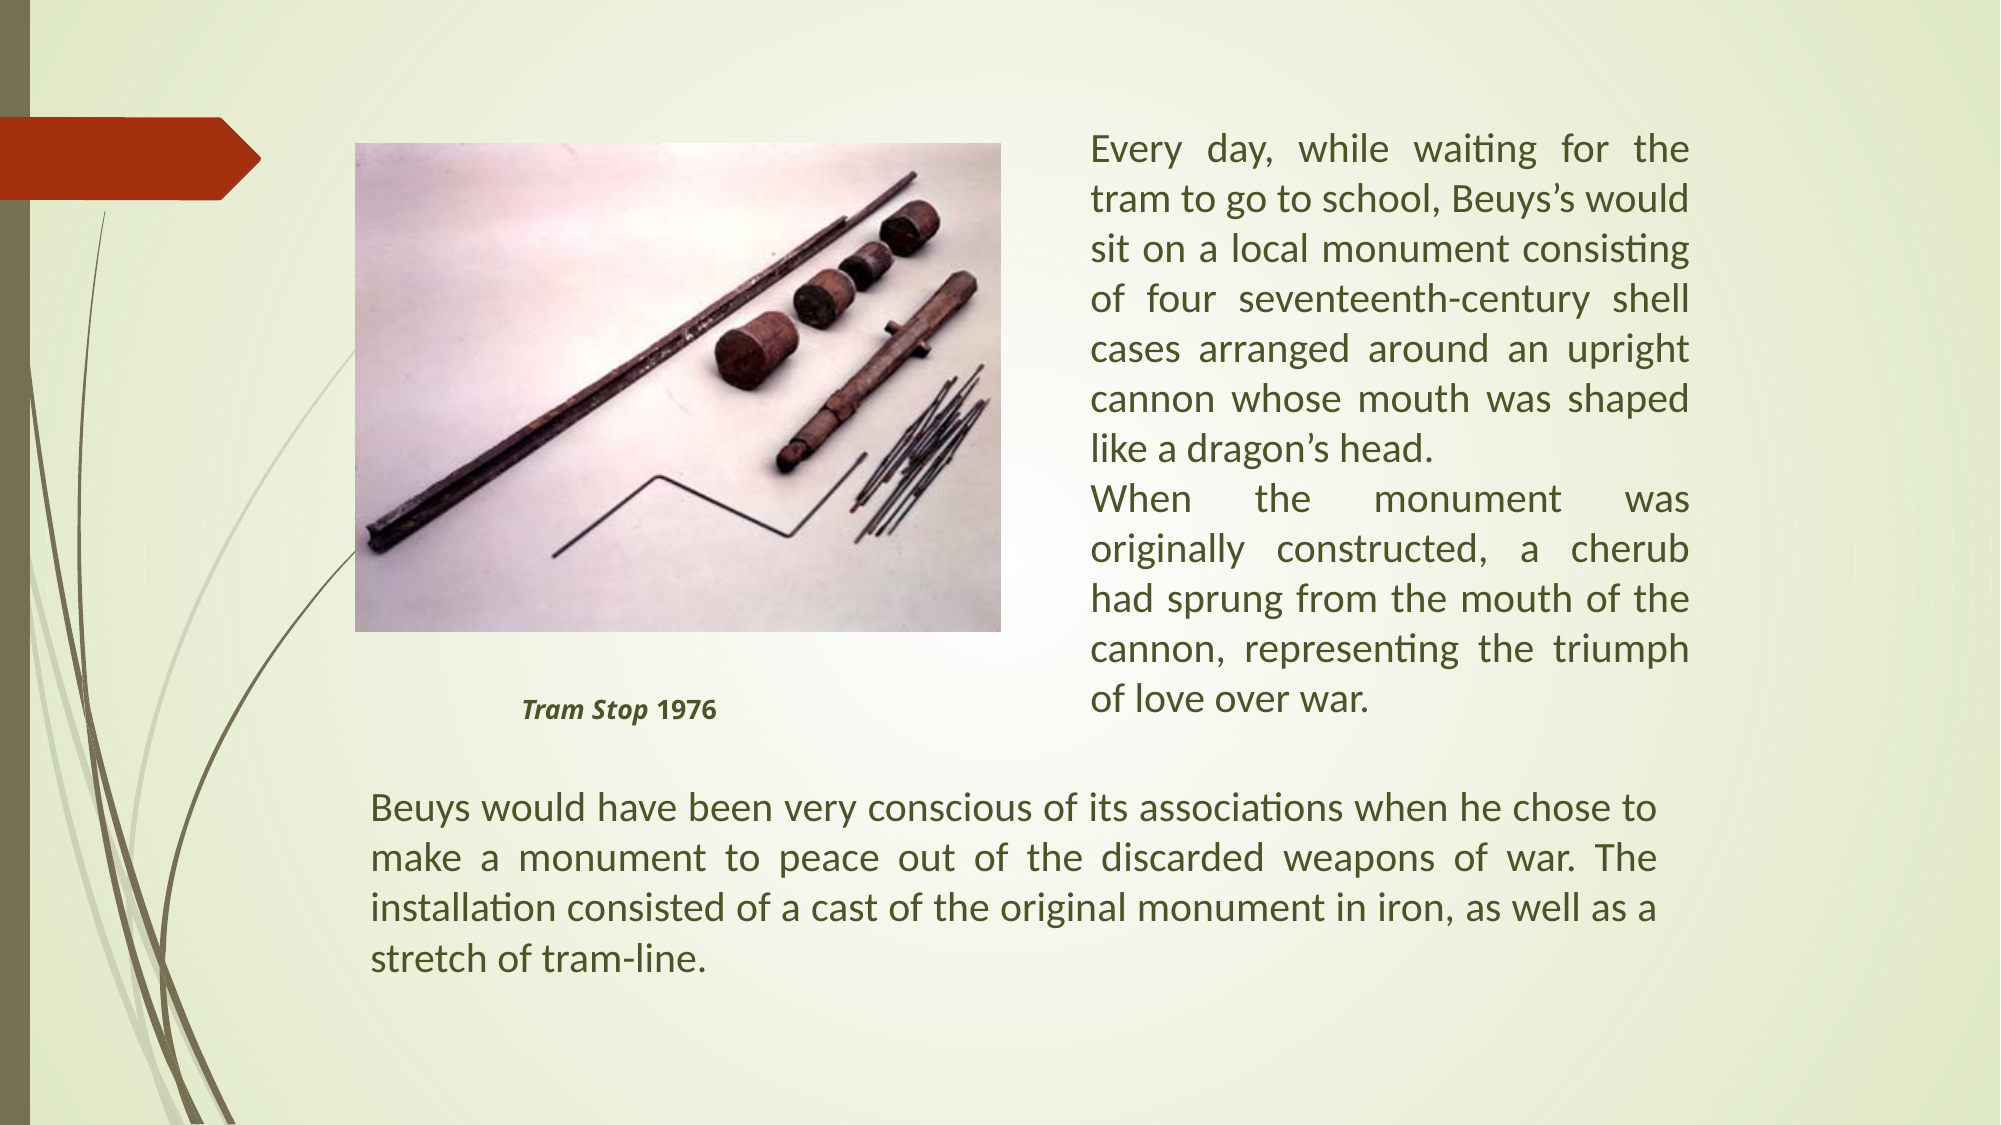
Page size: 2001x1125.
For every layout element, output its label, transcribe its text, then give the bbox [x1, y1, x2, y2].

text_box Tram Stop 1976 [506, 685, 732, 733]
text_box Beuys would have been very conscious of its associations when he chose to make a monument to peace out of the discarded weapons of war. The installation consisted of a cast of the original monument in iron, as well as a stretch of tram-line. [355, 773, 1750, 988]
picture [355, 143, 1001, 632]
text_box Every day, while waiting for the tram to go to school, Beuys’s would sit on a local monument consisting of four seventeenth-century shell cases arranged around an upright cannon whose mouth was shaped like a dragon’s head. When the monument was originally constructed, a cherub had sprung from the mouth of the cannon, representing the triumph of love over war. [1075, 113, 1705, 729]
